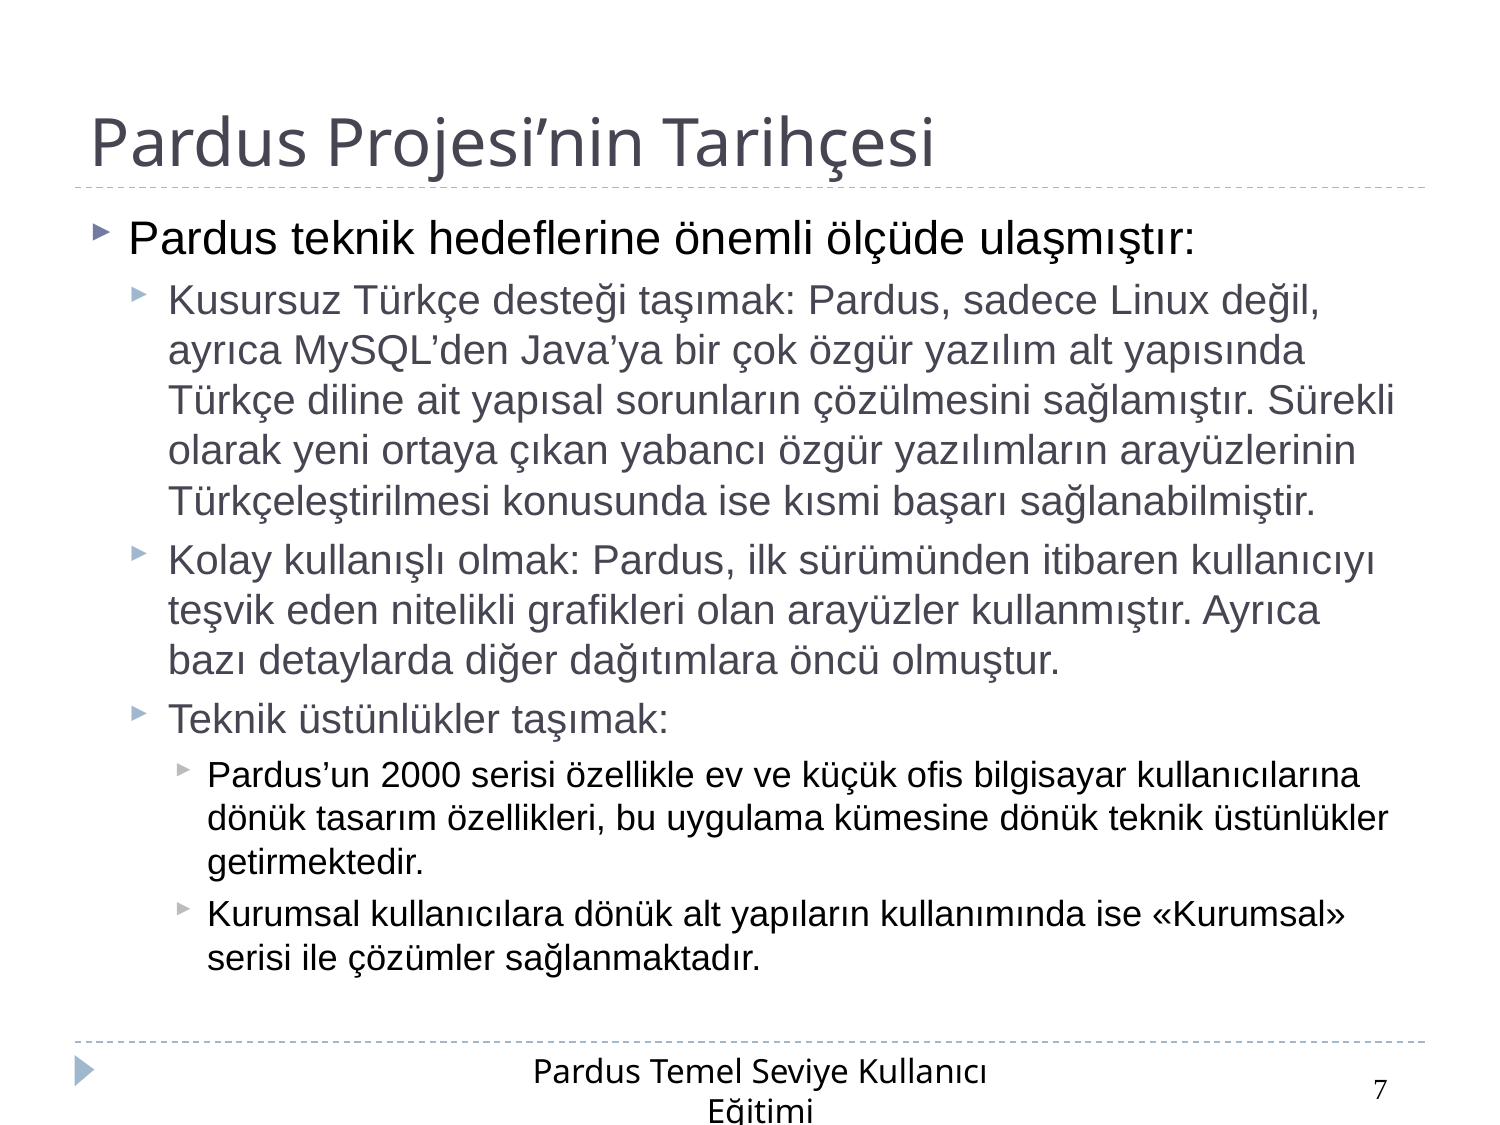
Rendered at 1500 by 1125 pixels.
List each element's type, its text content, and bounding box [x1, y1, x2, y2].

title Pardus Projesi’nin Tarihçesi [75, 24, 1425, 188]
list Pardus teknik hedeflerine önemli ölçüde ulaşmıştır: Kusursuz Türkçe desteği taşımak: Pardus, sadece Linux değil, ayrıca MySQL’den Java’ya bir çok özgür yazılım alt yapısında Türkçe diline ait yapısal sorunların çözülmesini sağlamıştır. Sürekli olarak yeni ortaya çıkan yabancı özgür yazılımların arayüzlerinin Türkçeleştirilmesi konusunda ise kısmi başarı sağlanabilmiştir. Kolay kullanışlı olmak: Pardus, ilk sürümünden itibaren kullanıcıyı teşvik eden nitelikli grafikleri olan arayüzler kullanmıştır. Ayrıca bazı detaylarda diğer dağıtımlara öncü olmuştur. Teknik üstünlükler taşımak: Pardus’un 2000 serisi özellikle ev ve küçük ofis bilgisayar kullanıcılarına dönük tasarım özellikleri, bu uygulama kümesine dönük teknik üstünlükler getirmektedir. Kurumsal kullanıcılara dönük alt yapıların kullanımında ise «Kurumsal» serisi ile çözümler sağlanmaktadır. [75, 200, 1425, 1010]
